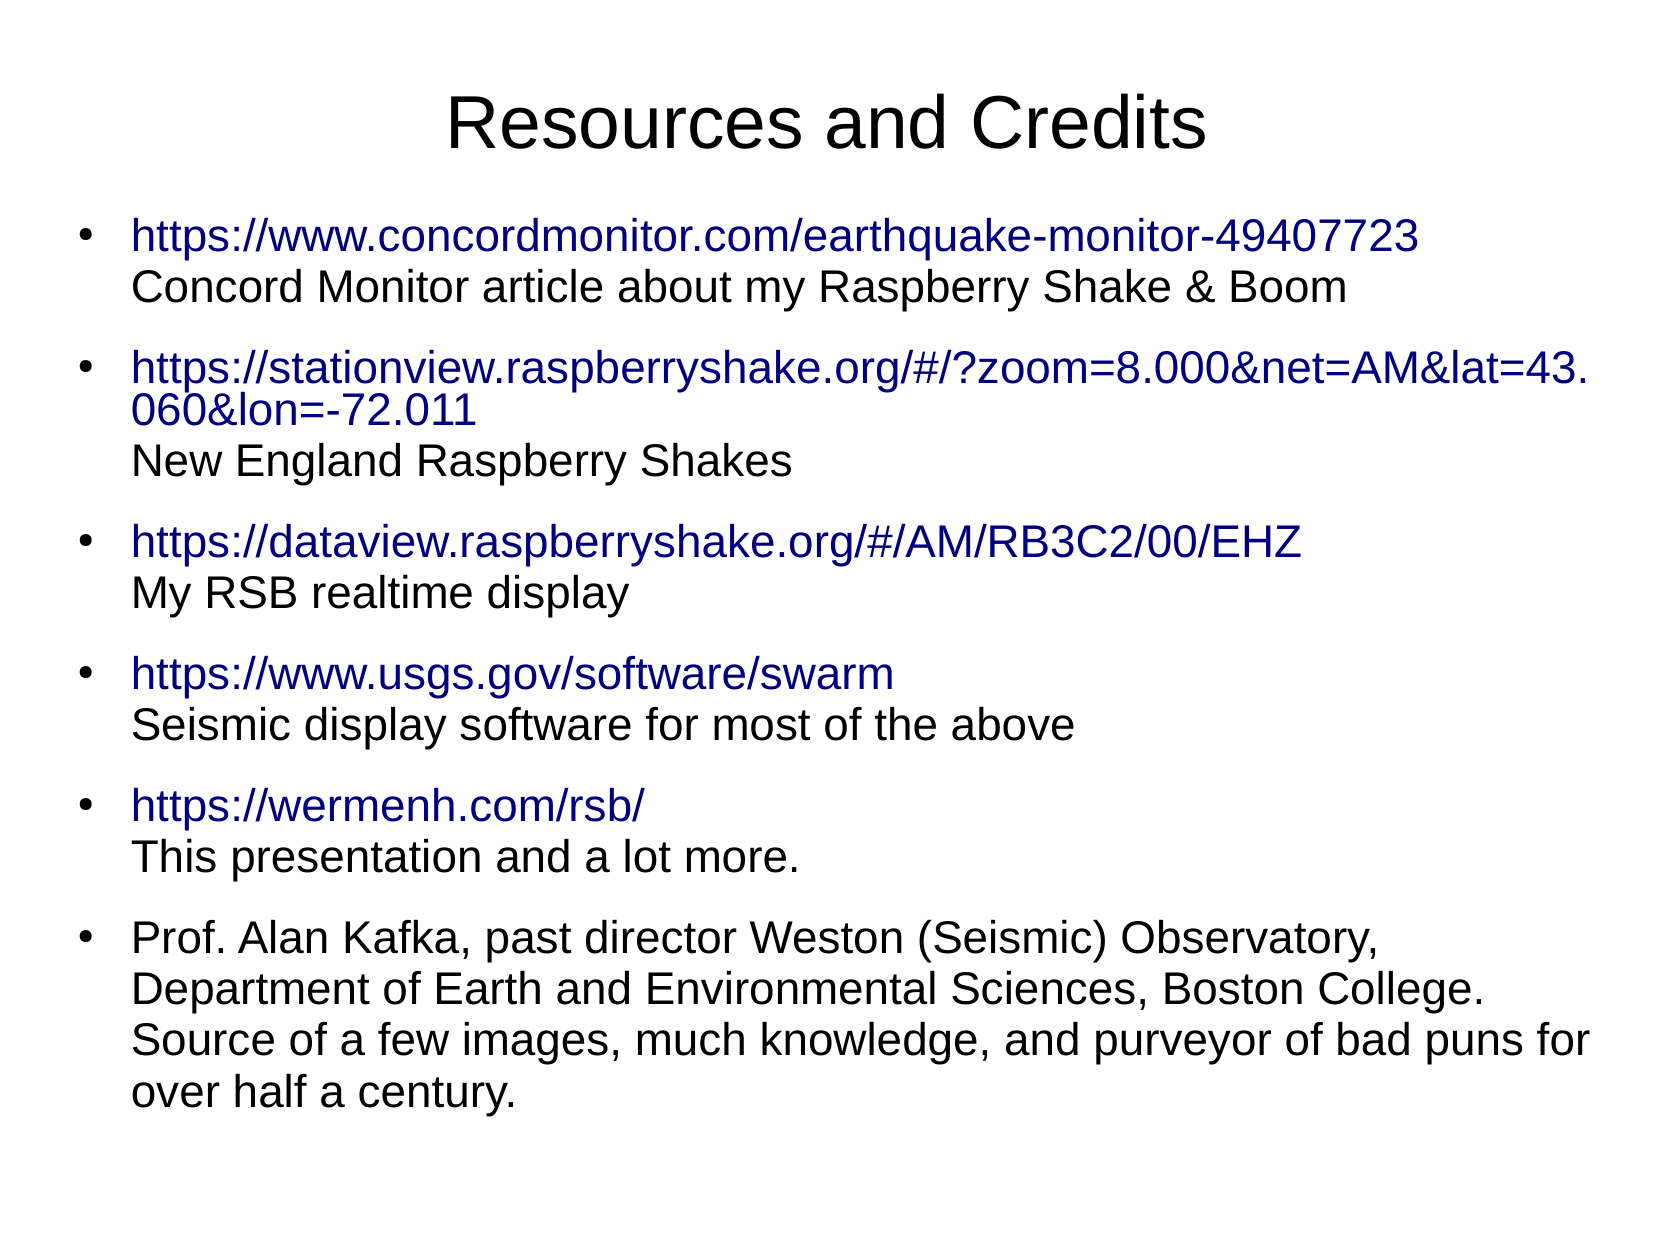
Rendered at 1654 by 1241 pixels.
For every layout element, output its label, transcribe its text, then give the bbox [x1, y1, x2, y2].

title Resources and Credits [82, 49, 1571, 196]
list https://www.concordmonitor.com/earthquake-monitor-49407723 Concord Monitor article about my Raspberry Shake & Boom https://stationview.raspberryshake.org/#/?zoom=8.000&net=AM&lat=43.060&lon=-72.011New England Raspberry Shakes https://dataview.raspberryshake.org/#/AM/RB3C2/00/EHZ My RSB realtime display https://www.usgs.gov/software/swarm Seismic display software for most of the above https://wermenh.com/rsb/ This presentation and a lot more. Prof. Alan Kafka, past director Weston (Seismic) Observatory, Department of Earth and Environmental Sciences, Boston College. Source of a few images, much knowledge, and purveyor of bad puns for over half a century. [60, 210, 1598, 1156]
